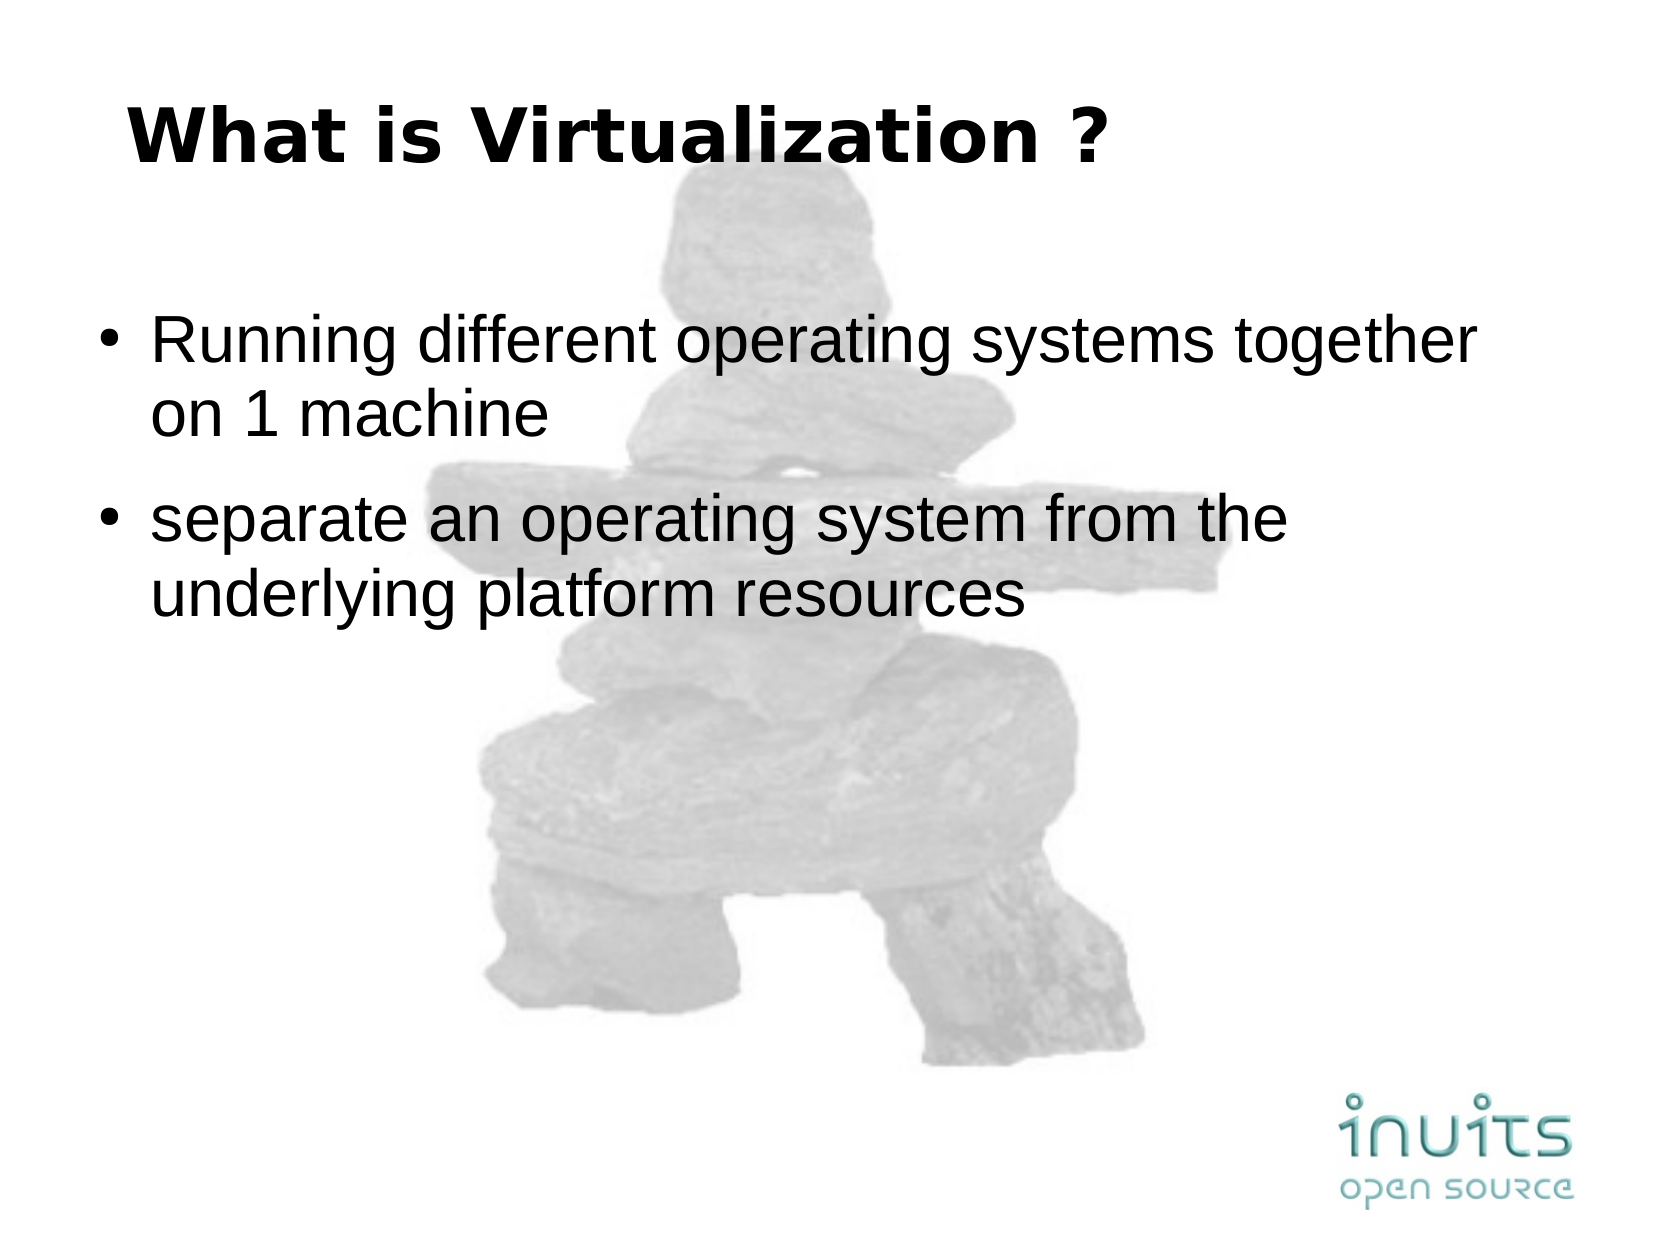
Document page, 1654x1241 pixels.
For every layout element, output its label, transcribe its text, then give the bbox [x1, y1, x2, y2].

picture [337, 112, 1298, 301]
title What is Virtualization ? [110, 85, 1291, 207]
list Running different operating systems together on 1 machine separate an operating system from the underlying platform resources [79, 301, 1568, 1121]
picture [1337, 1087, 1576, 1210]
